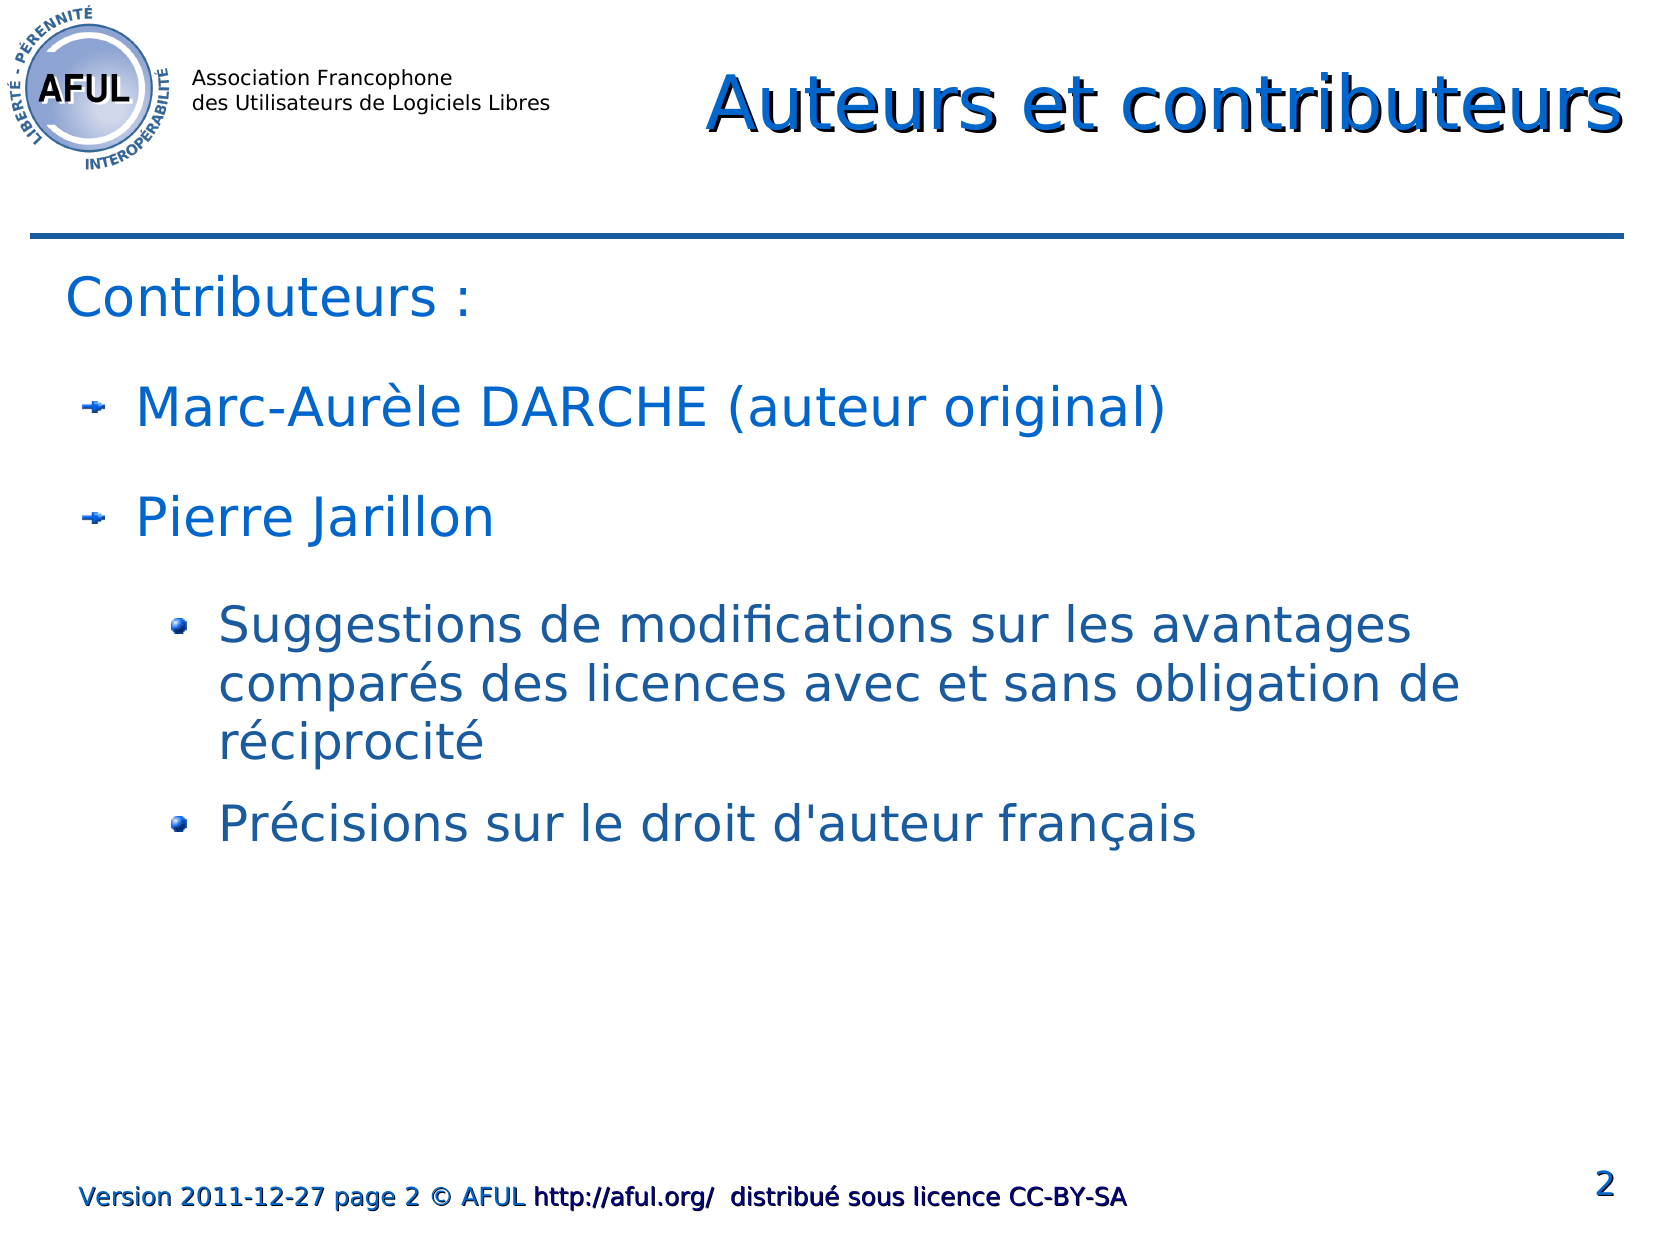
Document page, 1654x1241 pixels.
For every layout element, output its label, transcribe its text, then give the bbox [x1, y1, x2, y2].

title Auteurs et contributeurs [501, 0, 1625, 207]
list Contributeurs : Marc-Aurèle DARCHE (auteur original) Pierre Jarillon Suggestions de modifications sur les avantages comparés des licences avec et sans obligation de réciprocité Précisions sur le droit d'auteur français [47, 265, 1595, 1196]
picture [0, 0, 178, 178]
